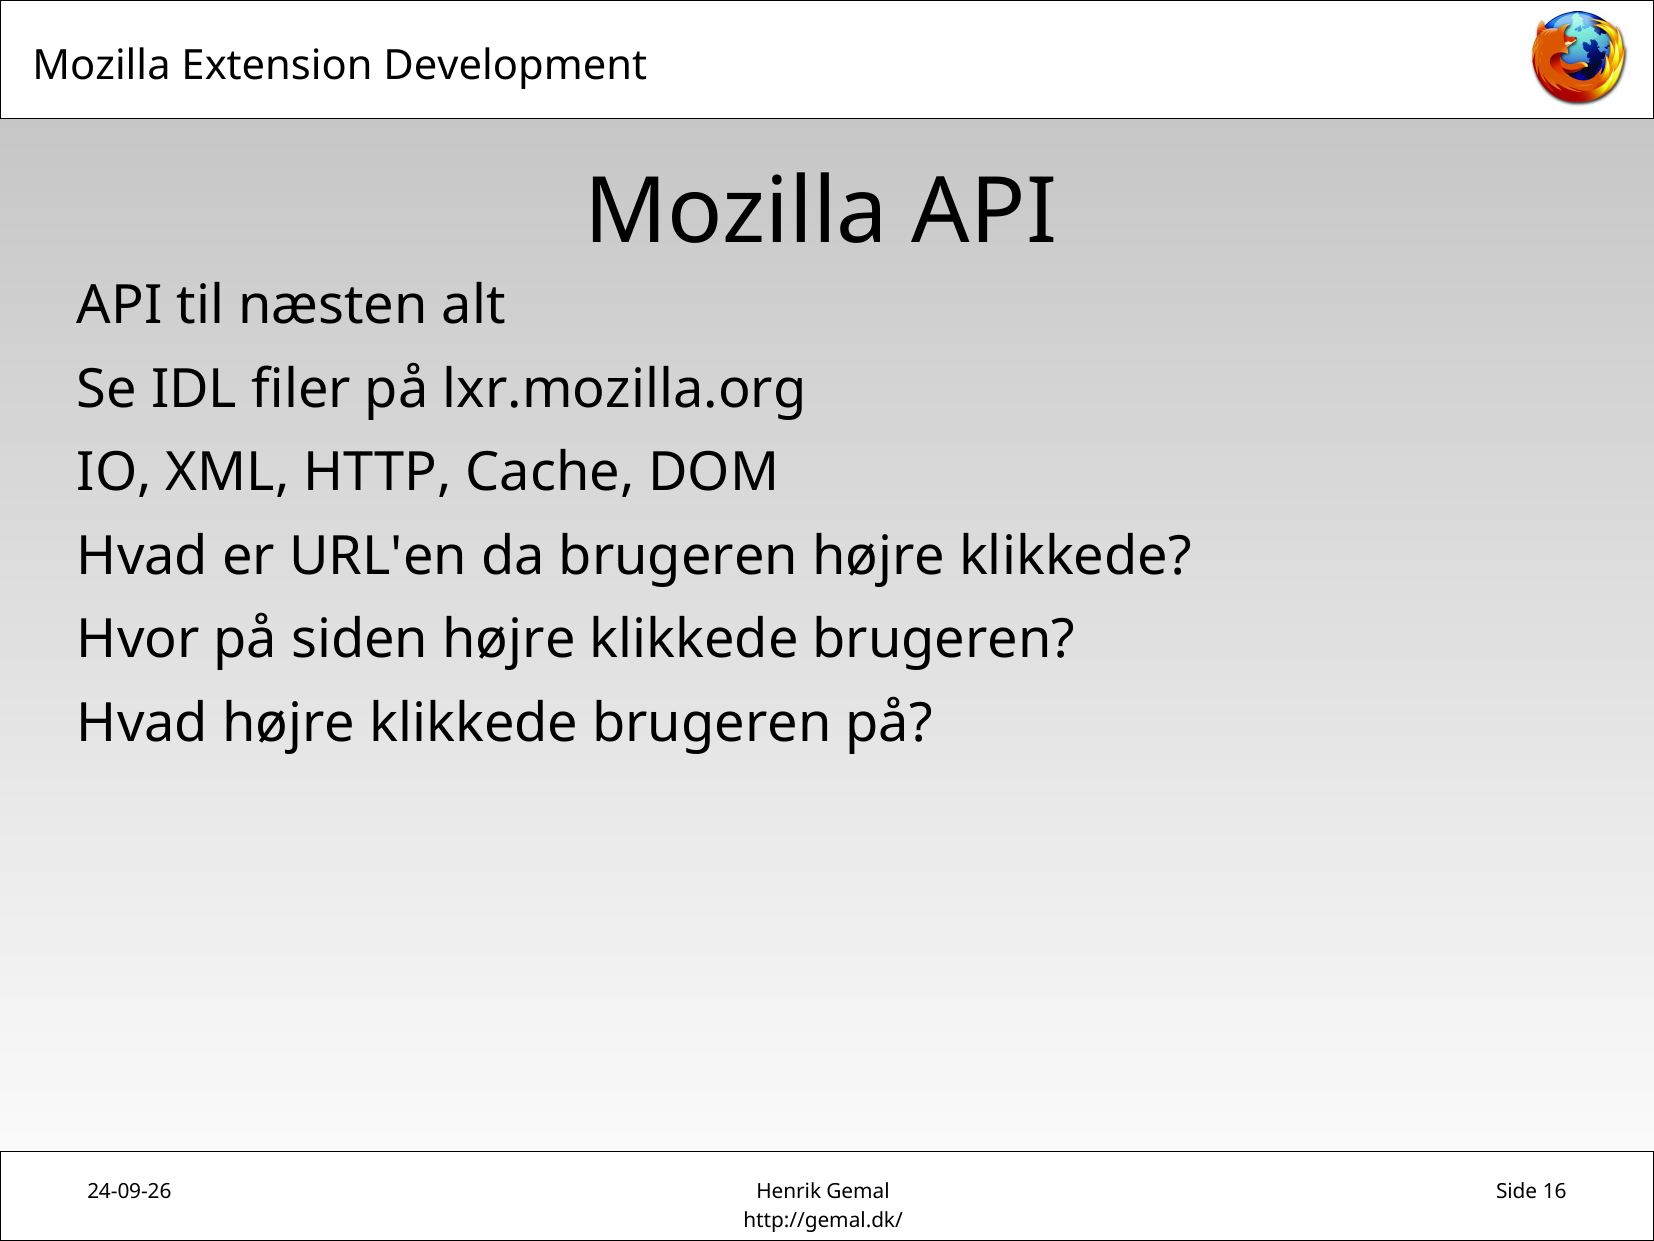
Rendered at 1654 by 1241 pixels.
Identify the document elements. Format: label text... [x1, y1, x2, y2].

title Mozilla API [76, 147, 1565, 265]
picture [1529, 11, 1630, 108]
list API til næsten alt Se IDL filer på lxr.mozilla.org IO, XML, HTTP, Cache, DOM Hvad er URL'en da brugeren højre klikkede? Hvor på siden højre klikkede brugeren? Hvad højre klikkede brugeren på? [59, 265, 1595, 1152]
